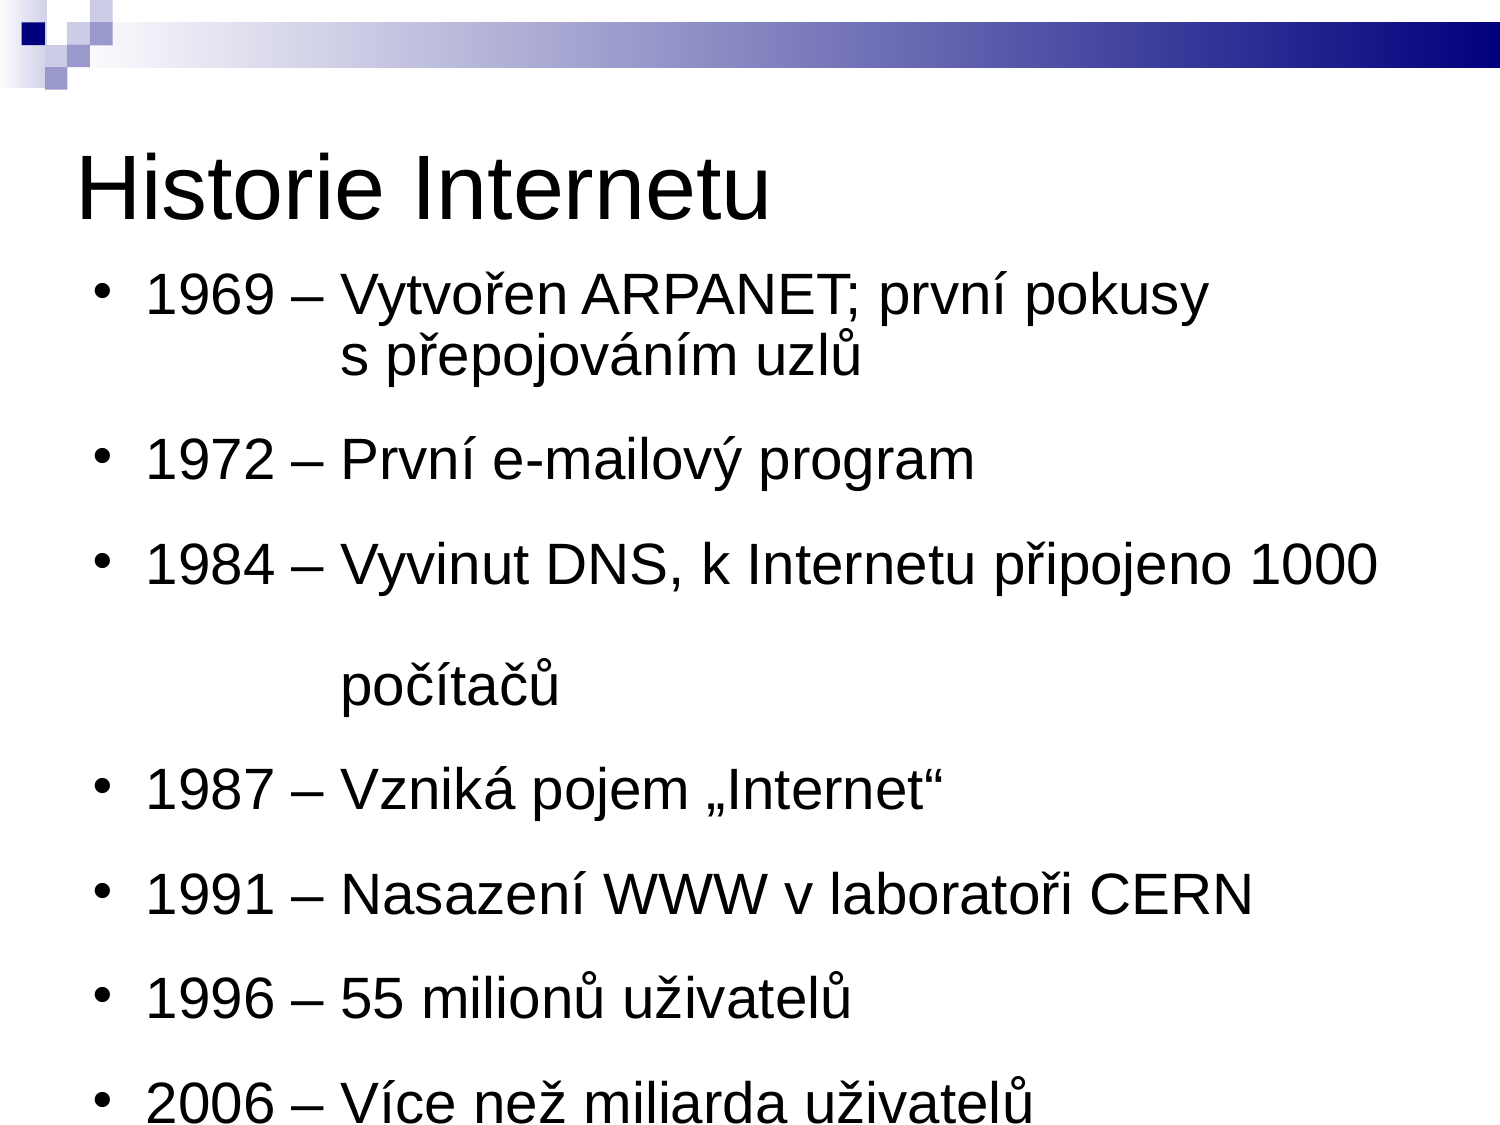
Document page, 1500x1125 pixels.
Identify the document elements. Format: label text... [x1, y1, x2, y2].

list 1969 – Vytvořen ARPANET; první pokusy s přepojováním uzlů 1972 – První e-mailový program 1984 – Vyvinut DNS, k Internetu připojeno 1000 počítačů 1987 – Vzniká pojem „Internet“ 1991 – Nasazení WWW v laboratoři CERN 1996 – 55 milionů uživatelů 2006 – Více než miliarda uživatelů [75, 262, 1426, 1125]
title Historie Internetu [75, 75, 1426, 262]
